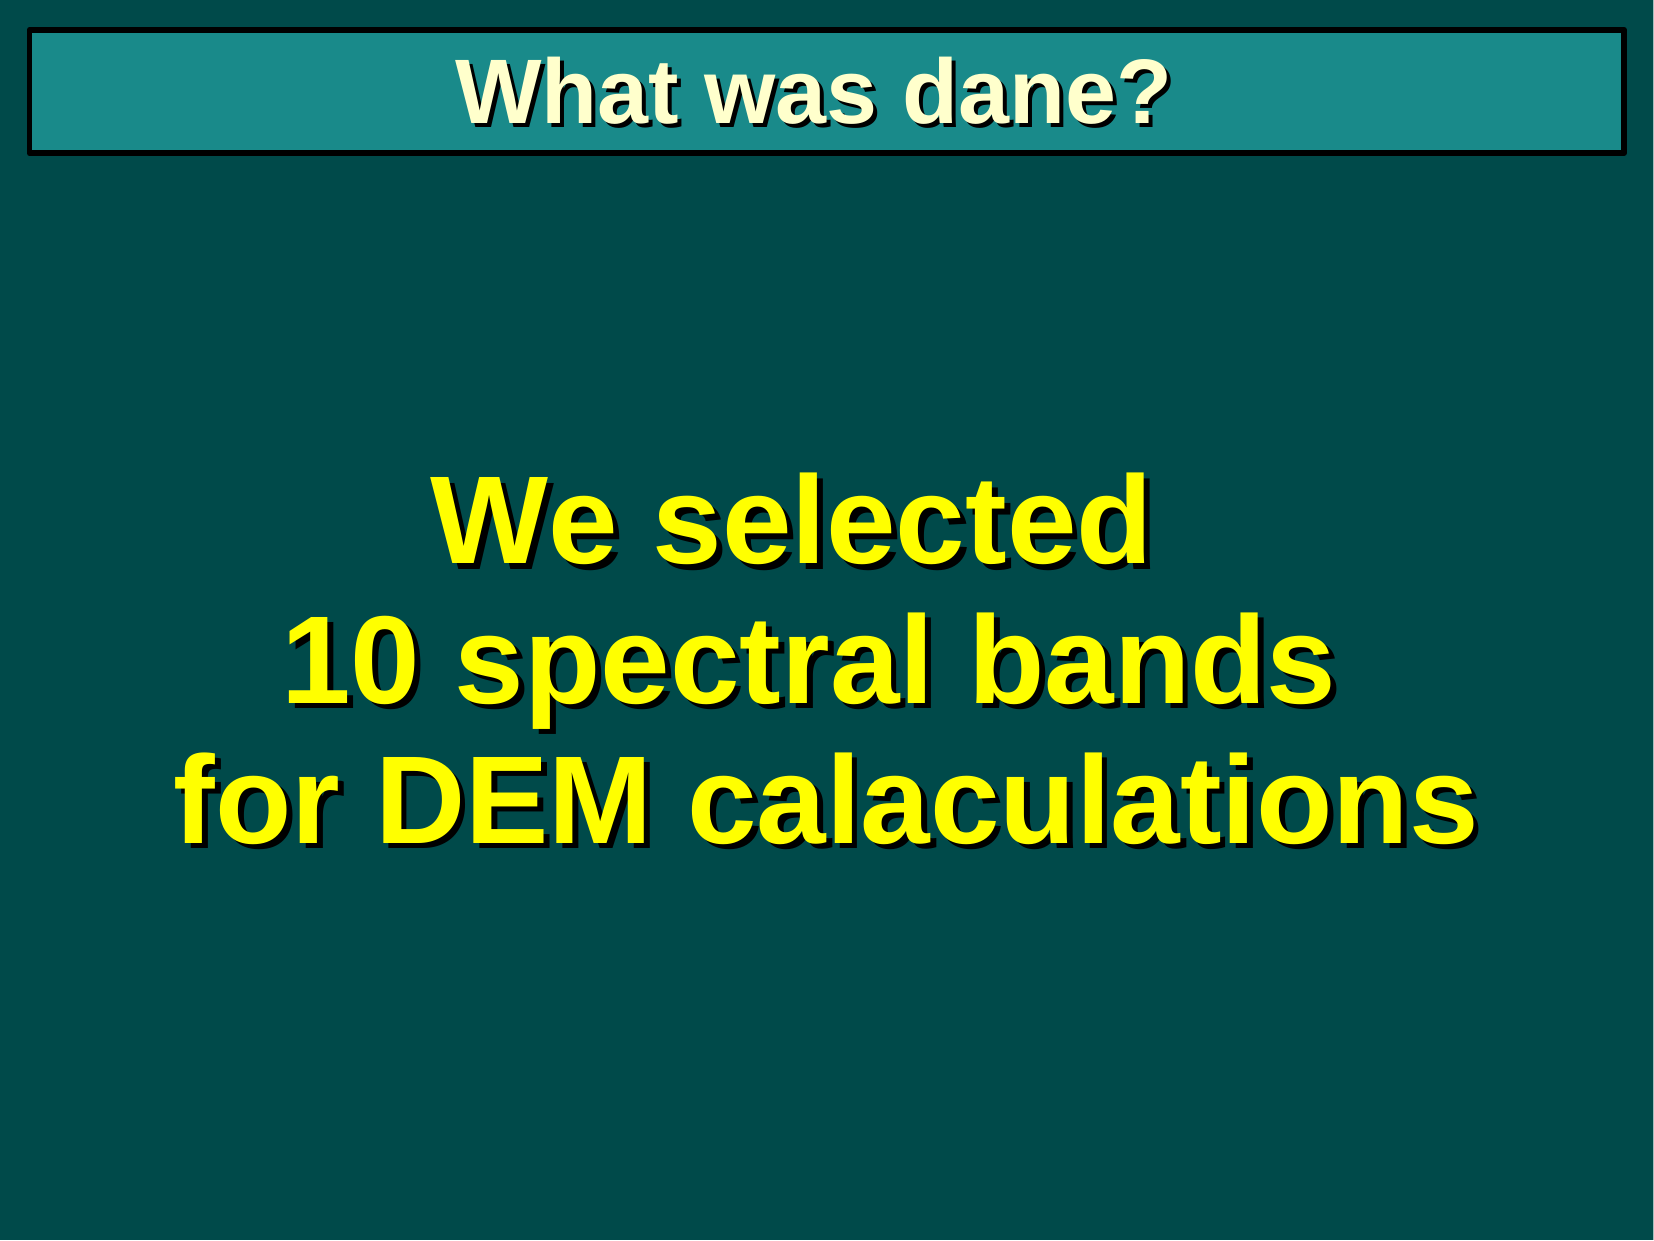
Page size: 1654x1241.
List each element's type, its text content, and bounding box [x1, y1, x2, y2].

text_box What was dane? [29, 29, 1625, 154]
text_box We selected 10 spectral bands for DEM calaculations [88, 442, 1565, 878]
